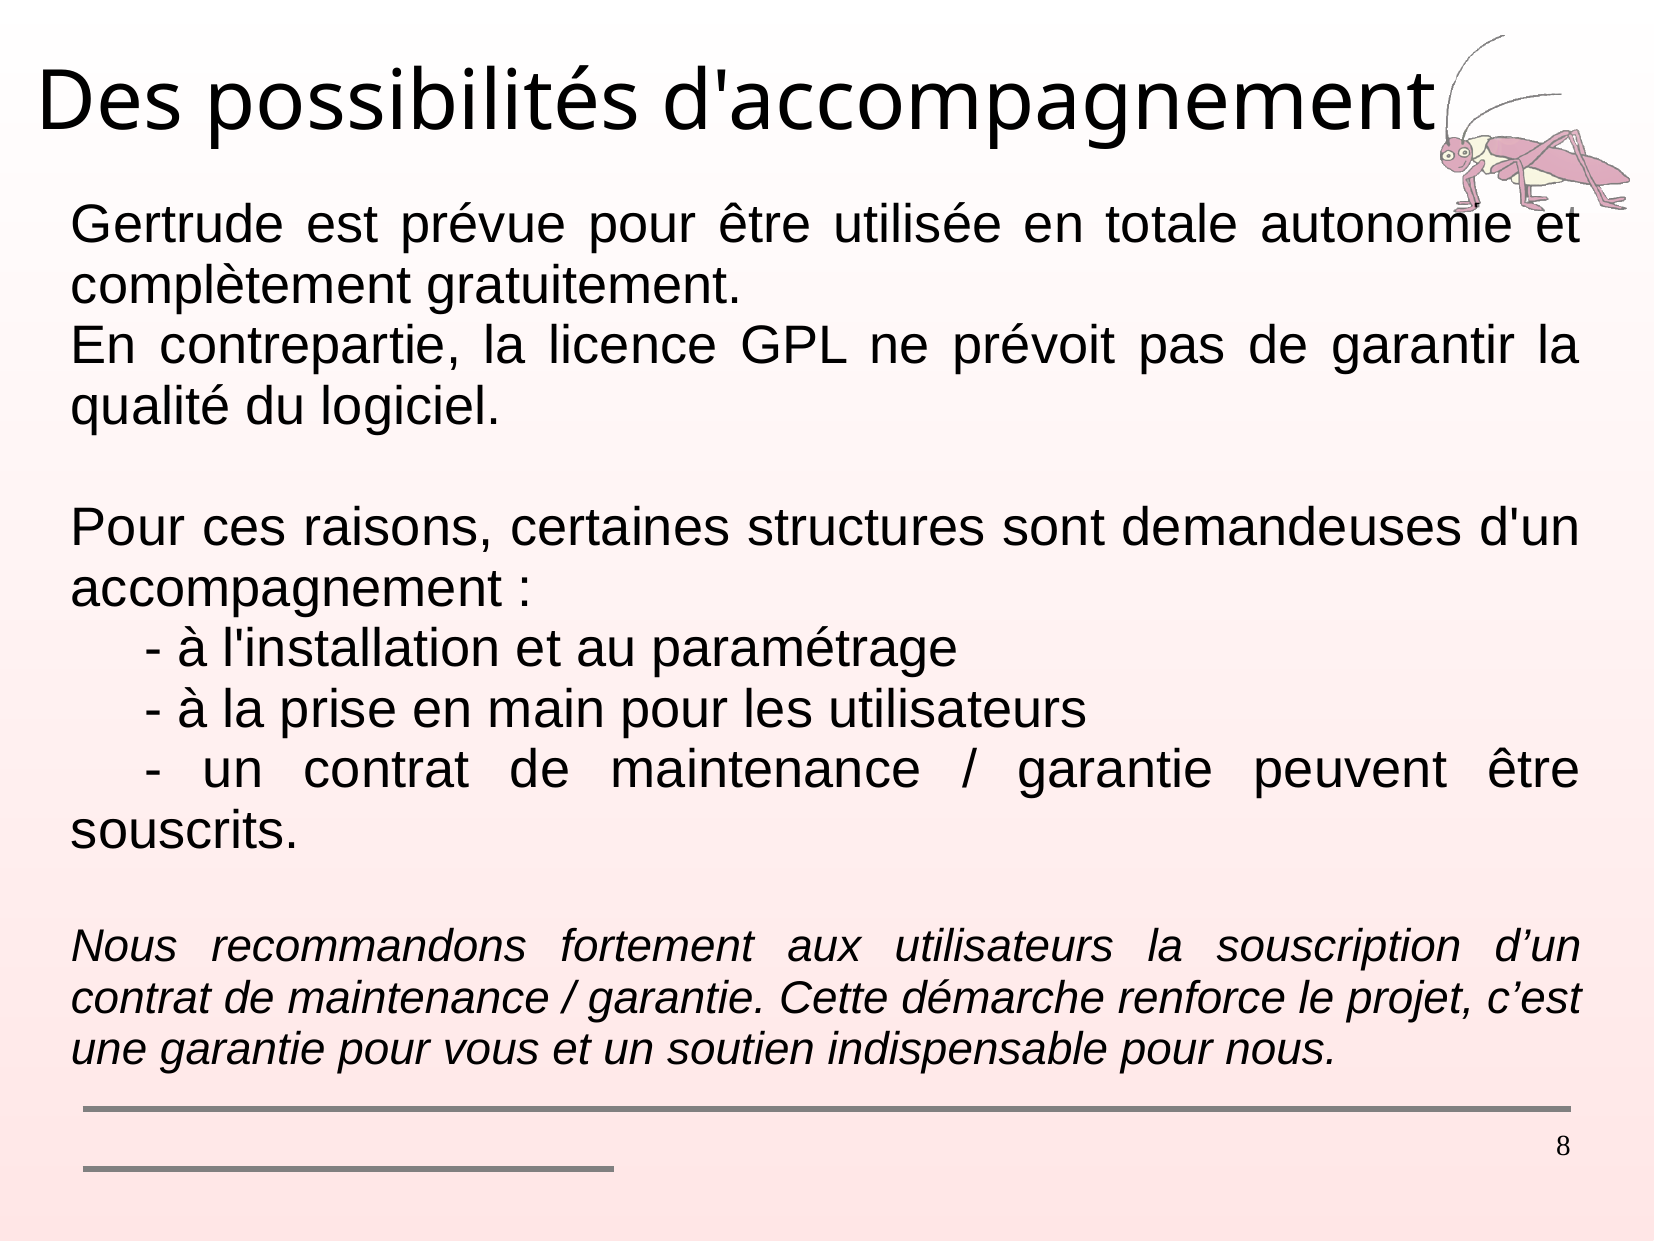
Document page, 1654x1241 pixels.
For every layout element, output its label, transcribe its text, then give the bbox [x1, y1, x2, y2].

title Des possibilités d'accompagnement [35, 0, 1607, 201]
subtitle Gertrude est prévue pour être utilisée en totale autonomie et complètement gratuitement. En contrepartie, la licence GPL ne prévoit pas de garantir la qualité du logiciel. Pour ces raisons, certaines structures sont demandeuses d'un accompagnement : - à l'installation et au paramétrage - à la prise en main pour les utilisateurs - un contrat de maintenance / garantie peuvent être souscrits. Nous recommandons fortement aux utilisateurs la souscription d’un contrat de maintenance / garantie. Cette démarche renforce le projet, c’est une garantie pour vous et un soutien indispensable pour nous. [70, 164, 1583, 1241]
picture [1440, 35, 1630, 213]
